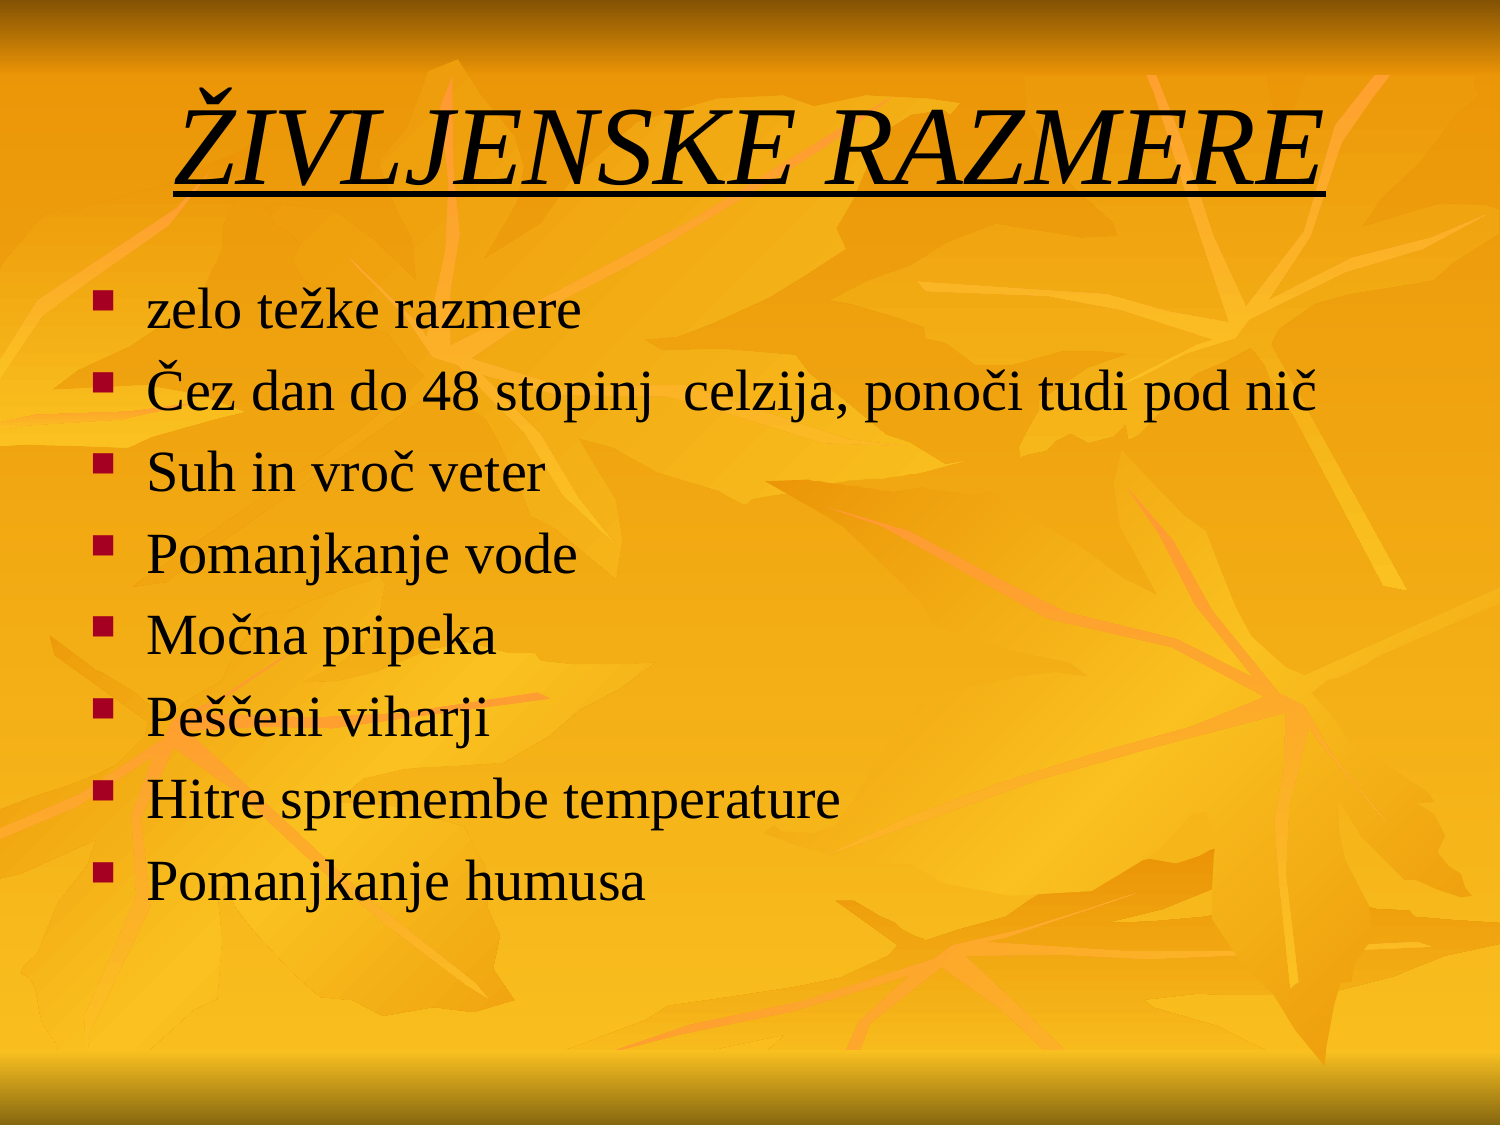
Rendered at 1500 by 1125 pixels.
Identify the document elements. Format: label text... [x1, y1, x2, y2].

title ŽIVLJENSKE RAZMERE [75, 45, 1425, 234]
list zelo težke razmere Čez dan do 48 stopinj celzija, ponoči tudi pod nič Suh in vroč veter Pomanjkanje vode Močna pripeka Peščeni viharji Hitre spremembe temperature Pomanjkanje humusa [75, 262, 1425, 1006]
